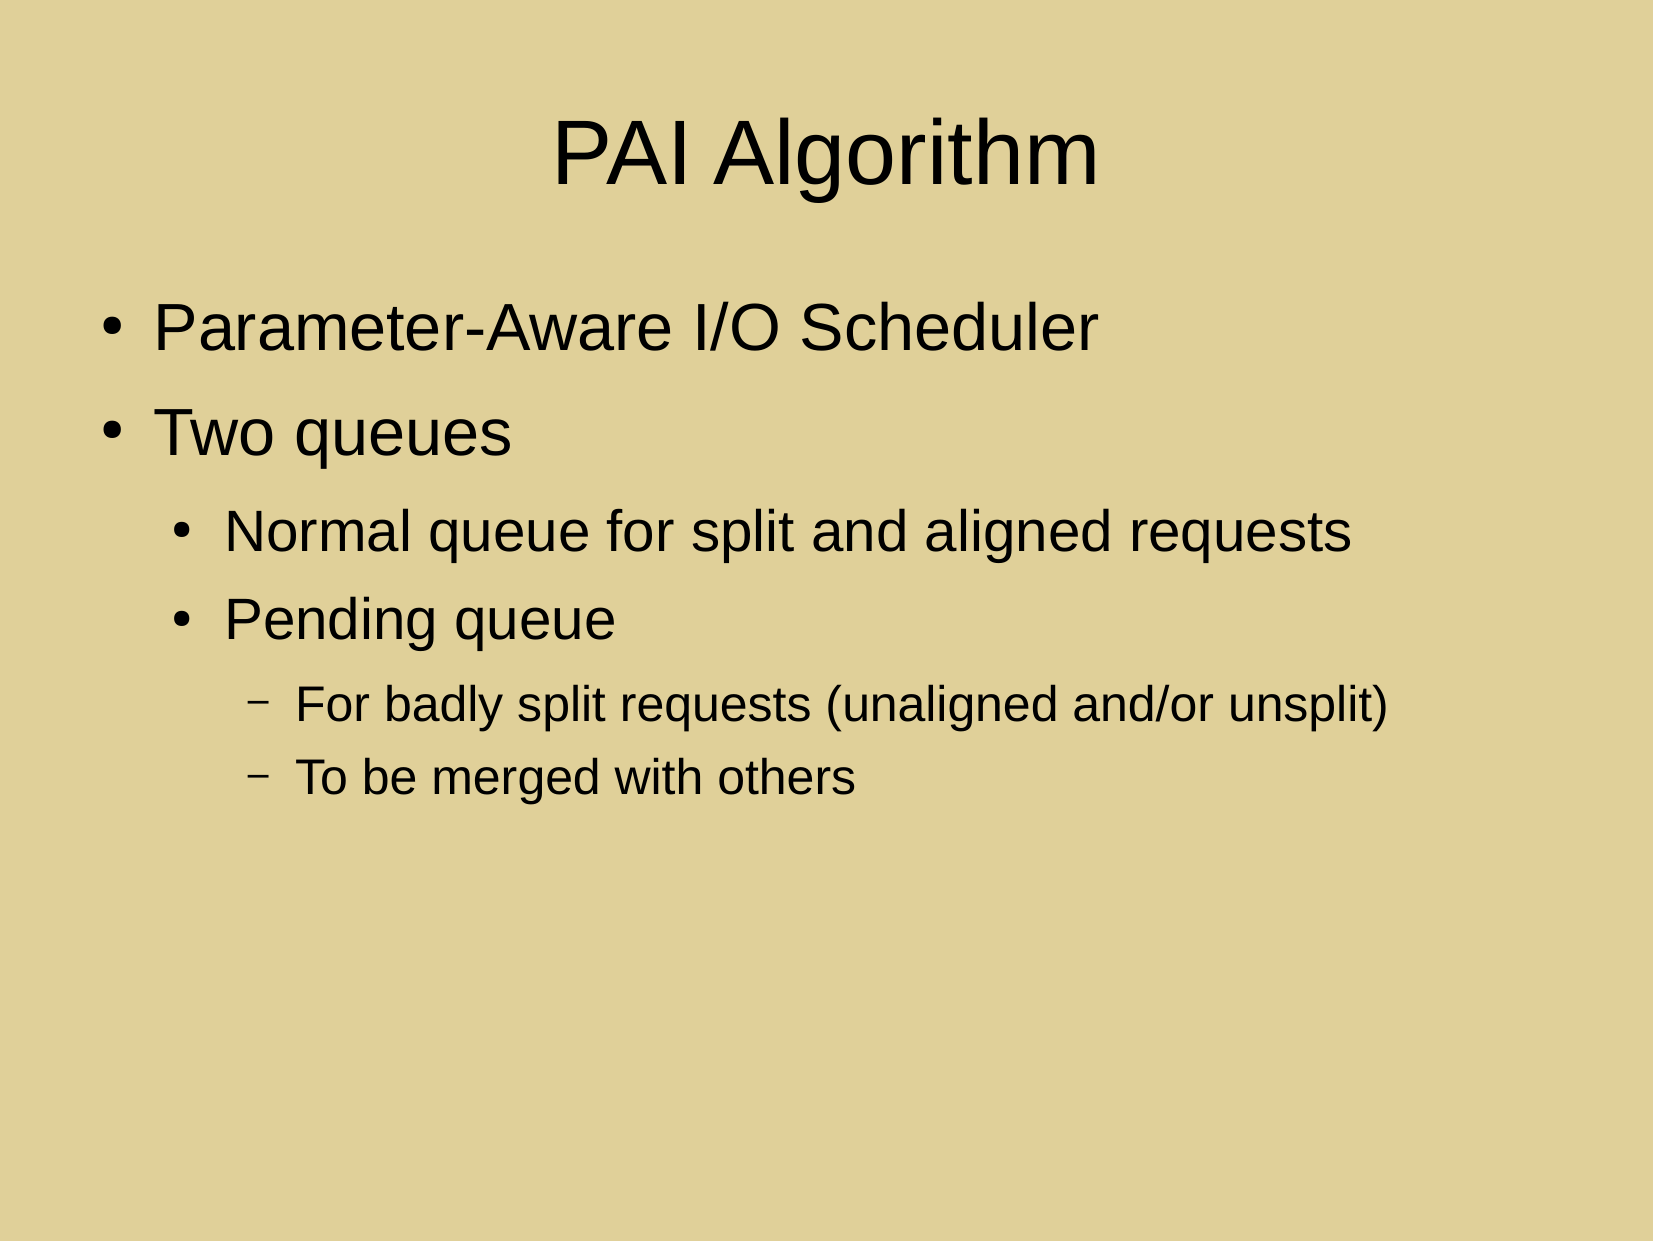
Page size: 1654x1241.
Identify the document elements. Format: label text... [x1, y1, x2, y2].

title PAI Algorithm [82, 49, 1571, 257]
list Parameter-Aware I/O Scheduler Two queues Normal queue for split and aligned requests Pending queue For badly split requests (unaligned and/or unsplit) To be merged with others [82, 290, 1571, 1109]
